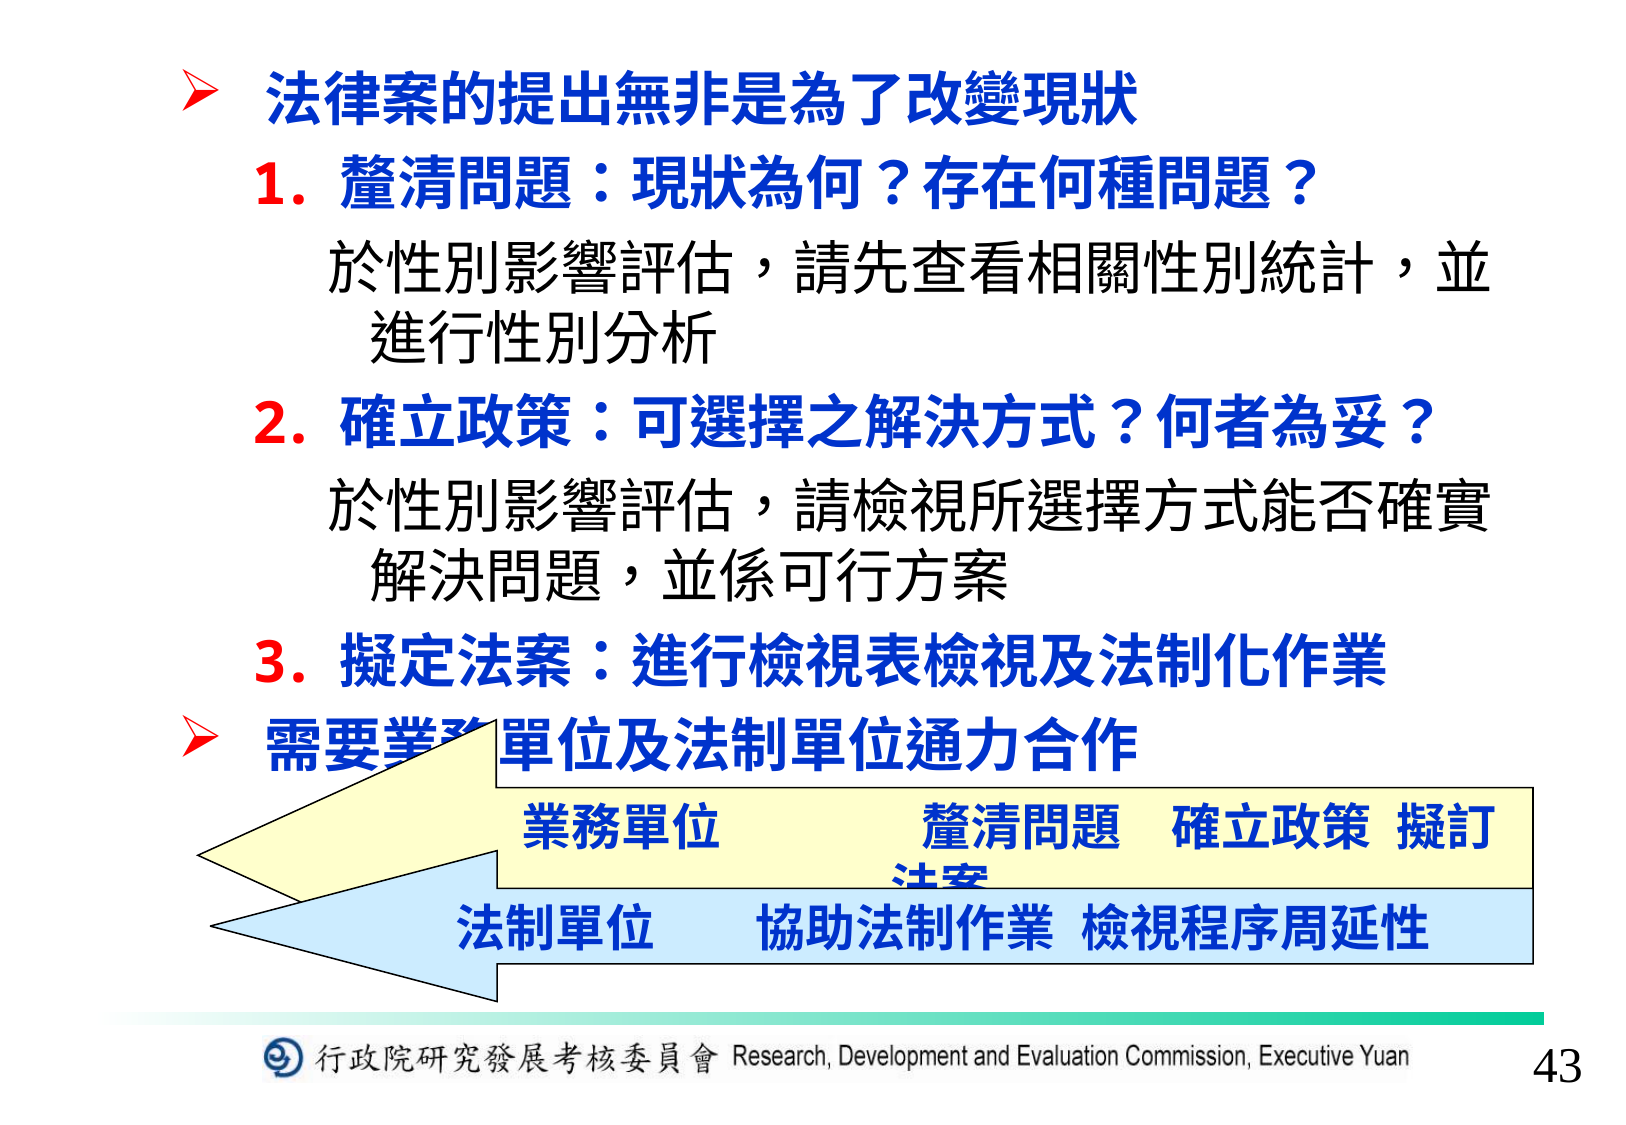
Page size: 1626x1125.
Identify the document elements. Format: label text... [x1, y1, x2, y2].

picture [262, 1035, 1415, 1083]
list 法律案的提出無非是為了改變現狀 釐清問題：現狀為何？存在何種問題？ 於性別影響評估，請先查看相關性別統計，並進行性別分析 確立政策：可選擇之解決方式？何者為妥？ 於性別影響評估，請檢視所選擇方式能否確實解決問題，並係可行方案 擬定法案：進行檢視表檢視及法制化作業 需要業務單位及法制單位通力合作 [162, 54, 1532, 806]
text_box 業務單位 釐清問題 確立政策 擬訂法案 [197, 719, 1534, 902]
text_box 法制單位 協助法制作業 檢視程序周延性 [210, 850, 1534, 1002]
